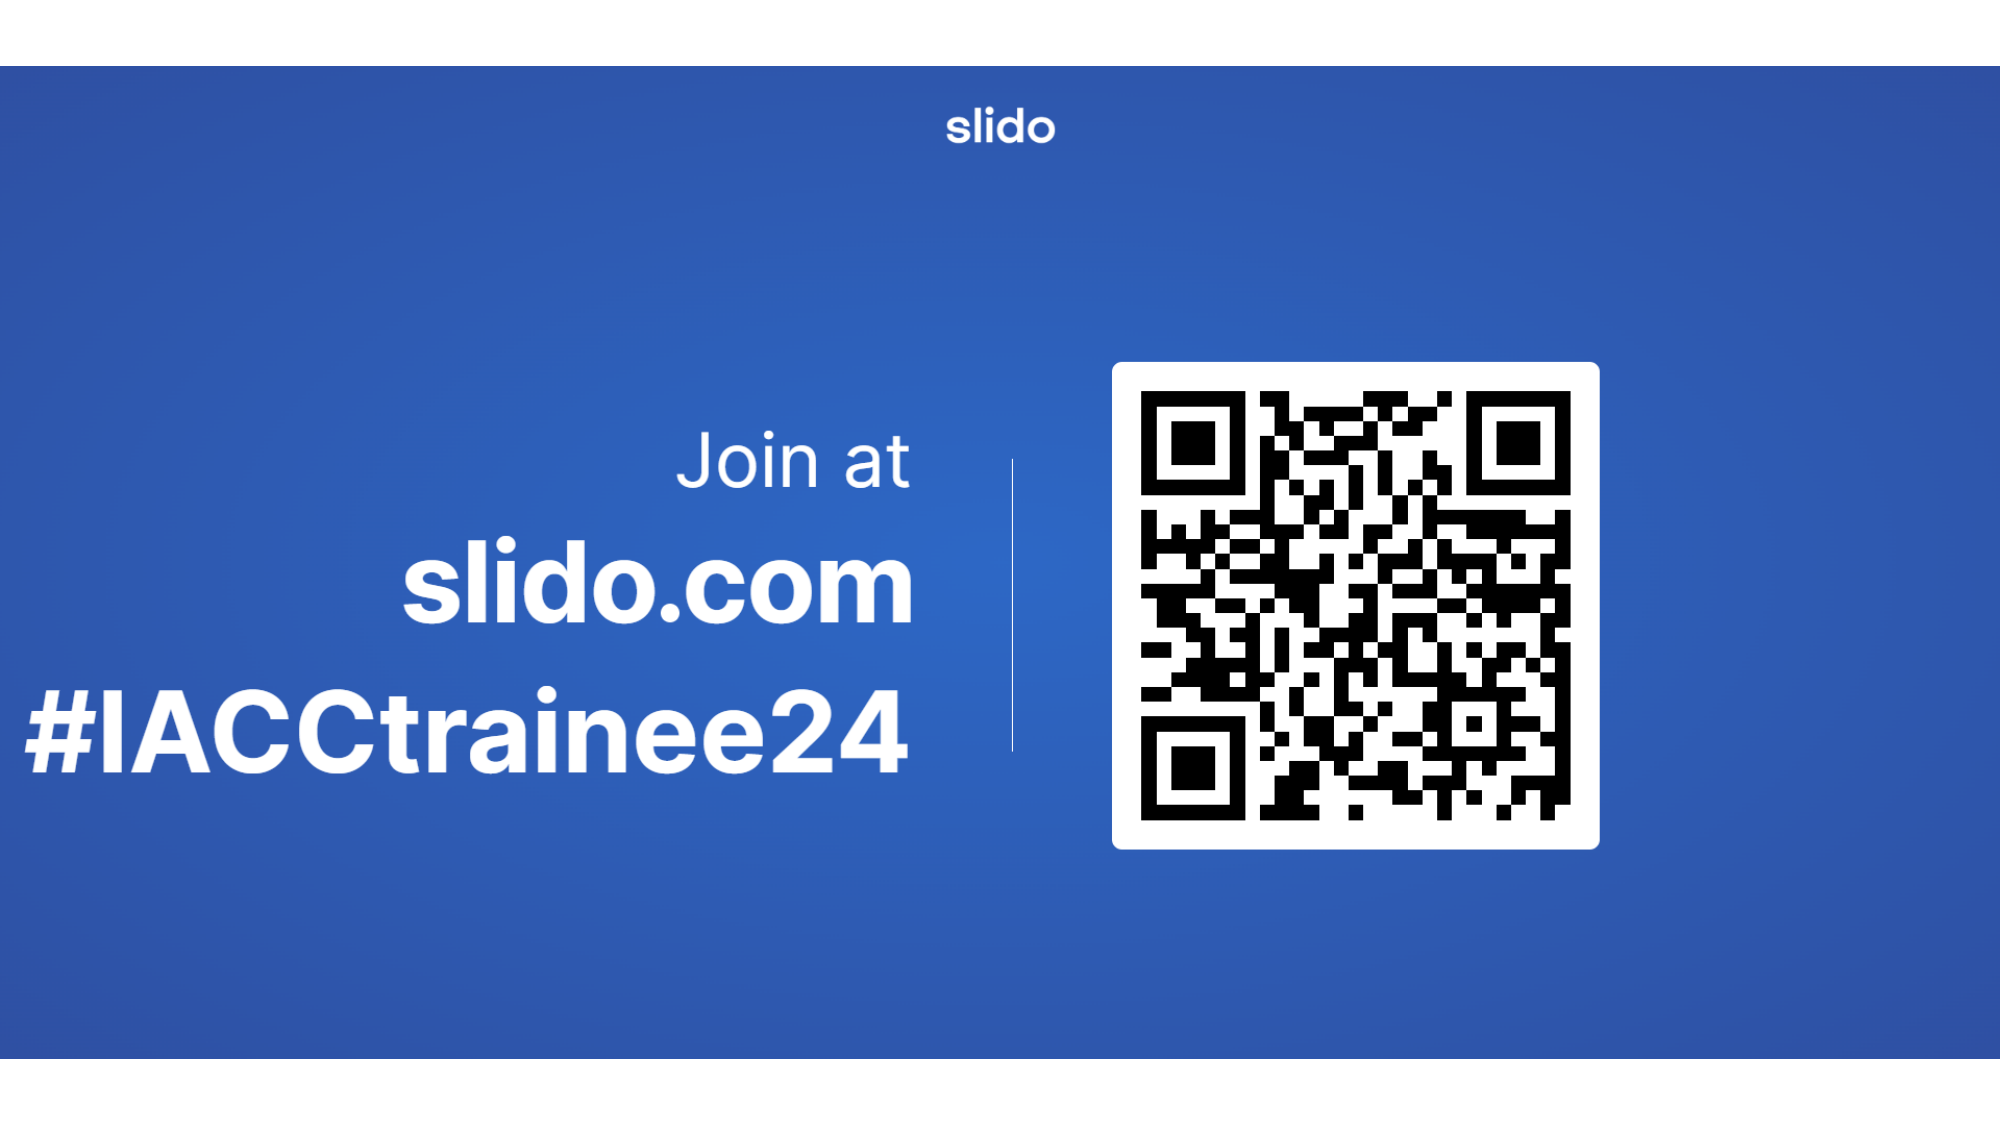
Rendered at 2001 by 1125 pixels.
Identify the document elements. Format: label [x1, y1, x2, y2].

picture [0, 66, 2000, 1059]
